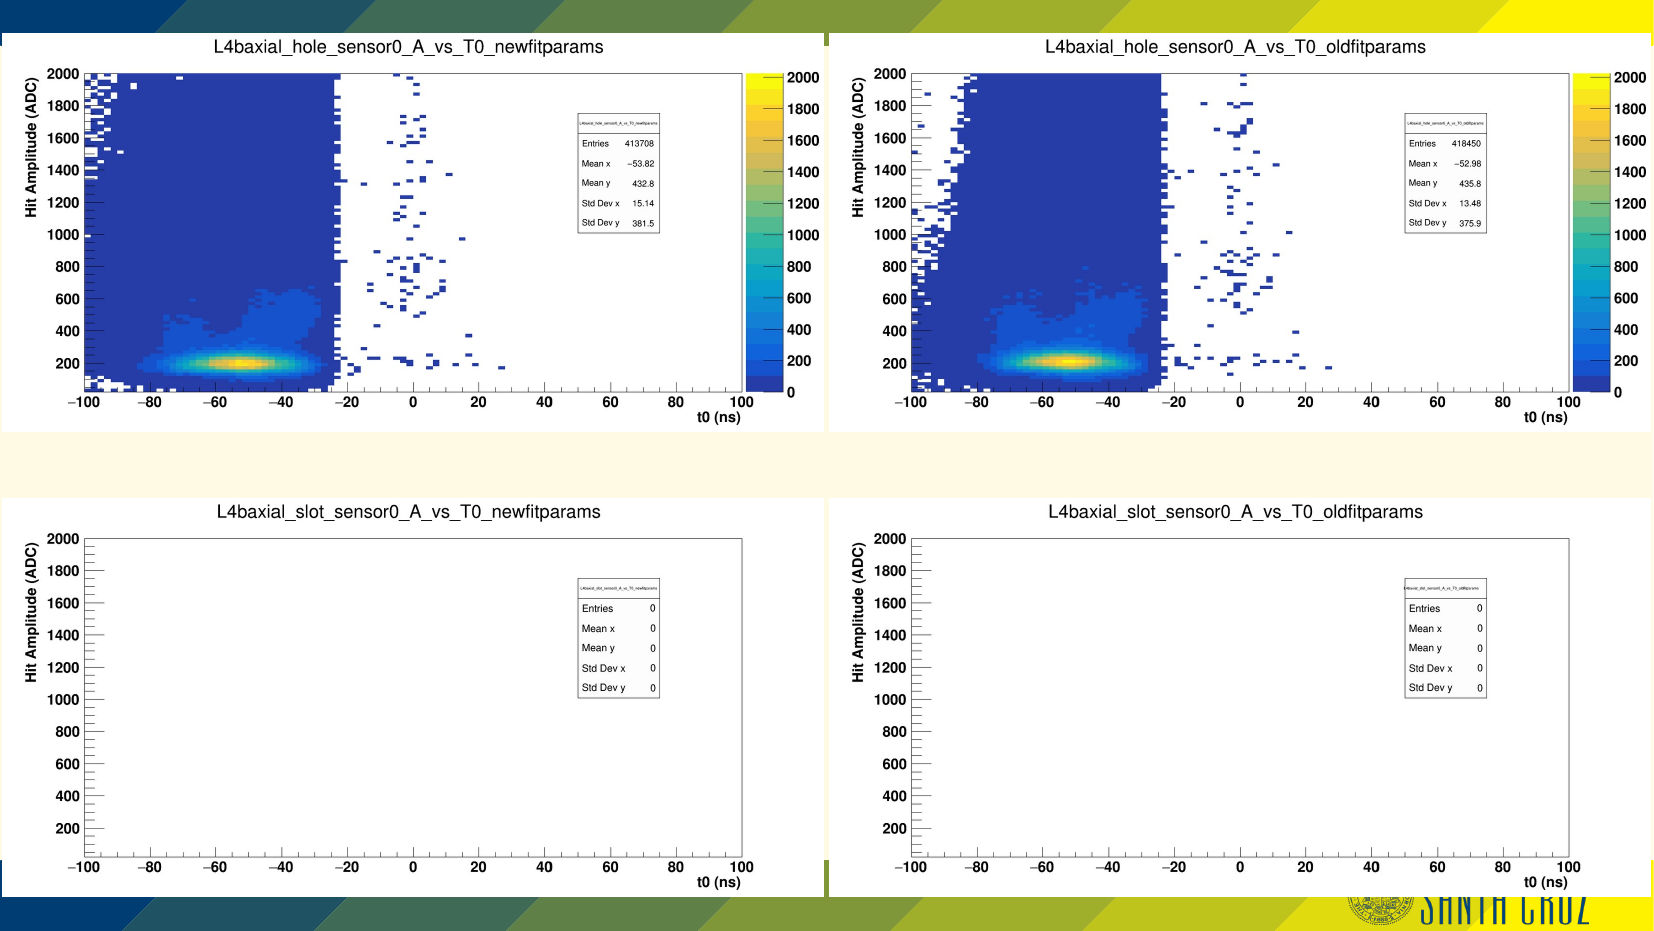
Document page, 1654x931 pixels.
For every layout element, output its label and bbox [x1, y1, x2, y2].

picture [2, 498, 824, 897]
picture [829, 498, 1651, 925]
picture [2, 33, 824, 432]
picture [829, 33, 1651, 432]
